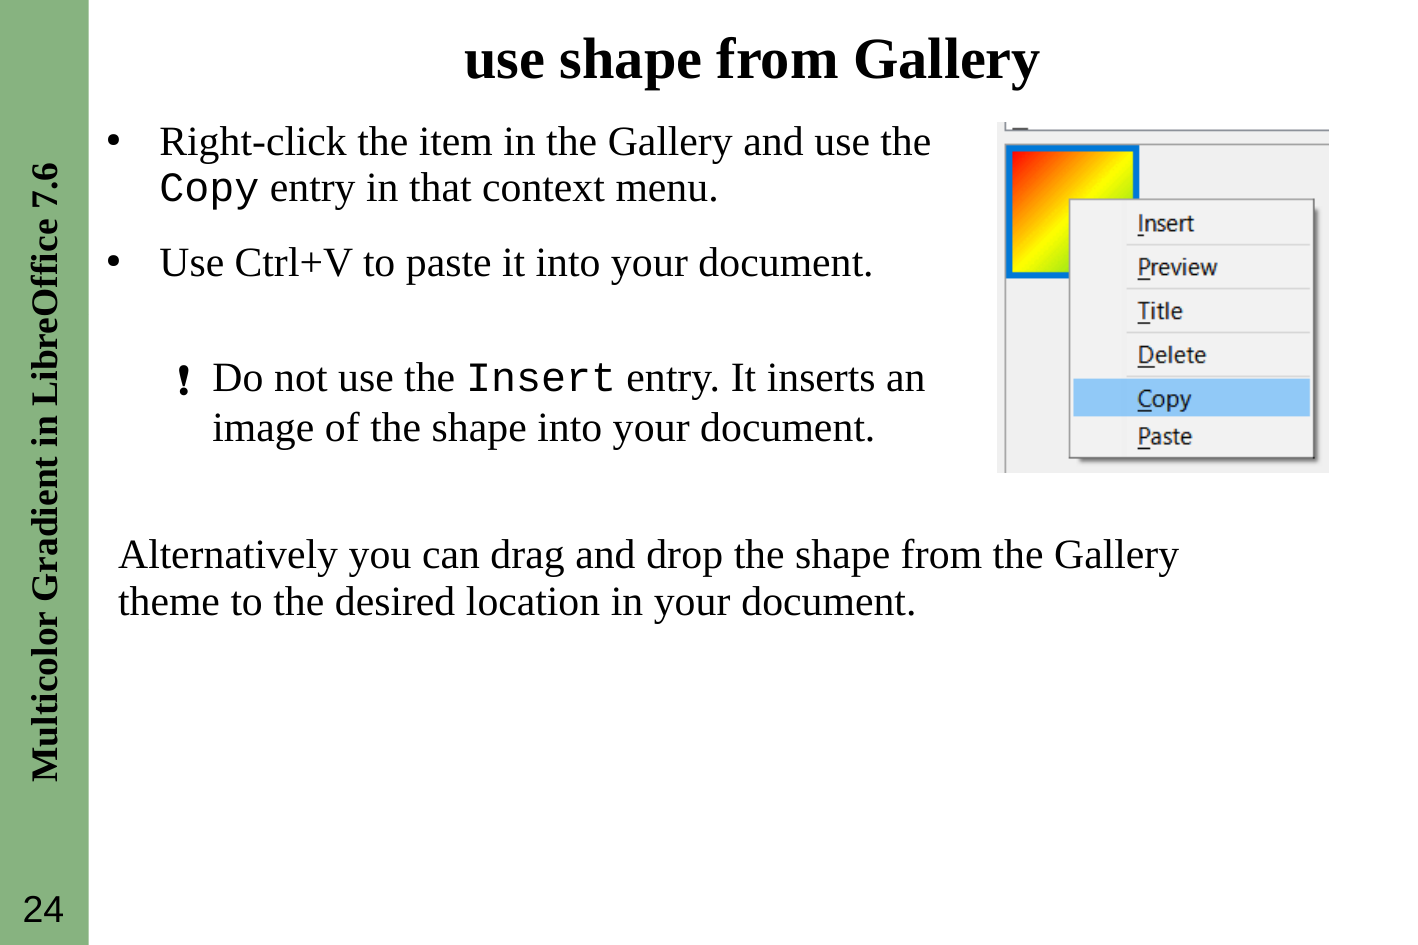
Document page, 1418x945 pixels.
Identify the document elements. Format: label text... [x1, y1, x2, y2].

list Right-click the item in the Gallery and use the Copy entry in that context menu. Use Ctrl+V to paste it into your document. [88, 118, 1004, 325]
text_box Alternatively you can drag and drop the shape from the Gallery theme to the desired location in your document. [118, 531, 1241, 625]
title use shape from Gallery [88, 0, 1418, 119]
picture [997, 122, 1329, 473]
text_box Do not use the Insert entry. It inserts an image of the shape into your document. [177, 354, 975, 473]
